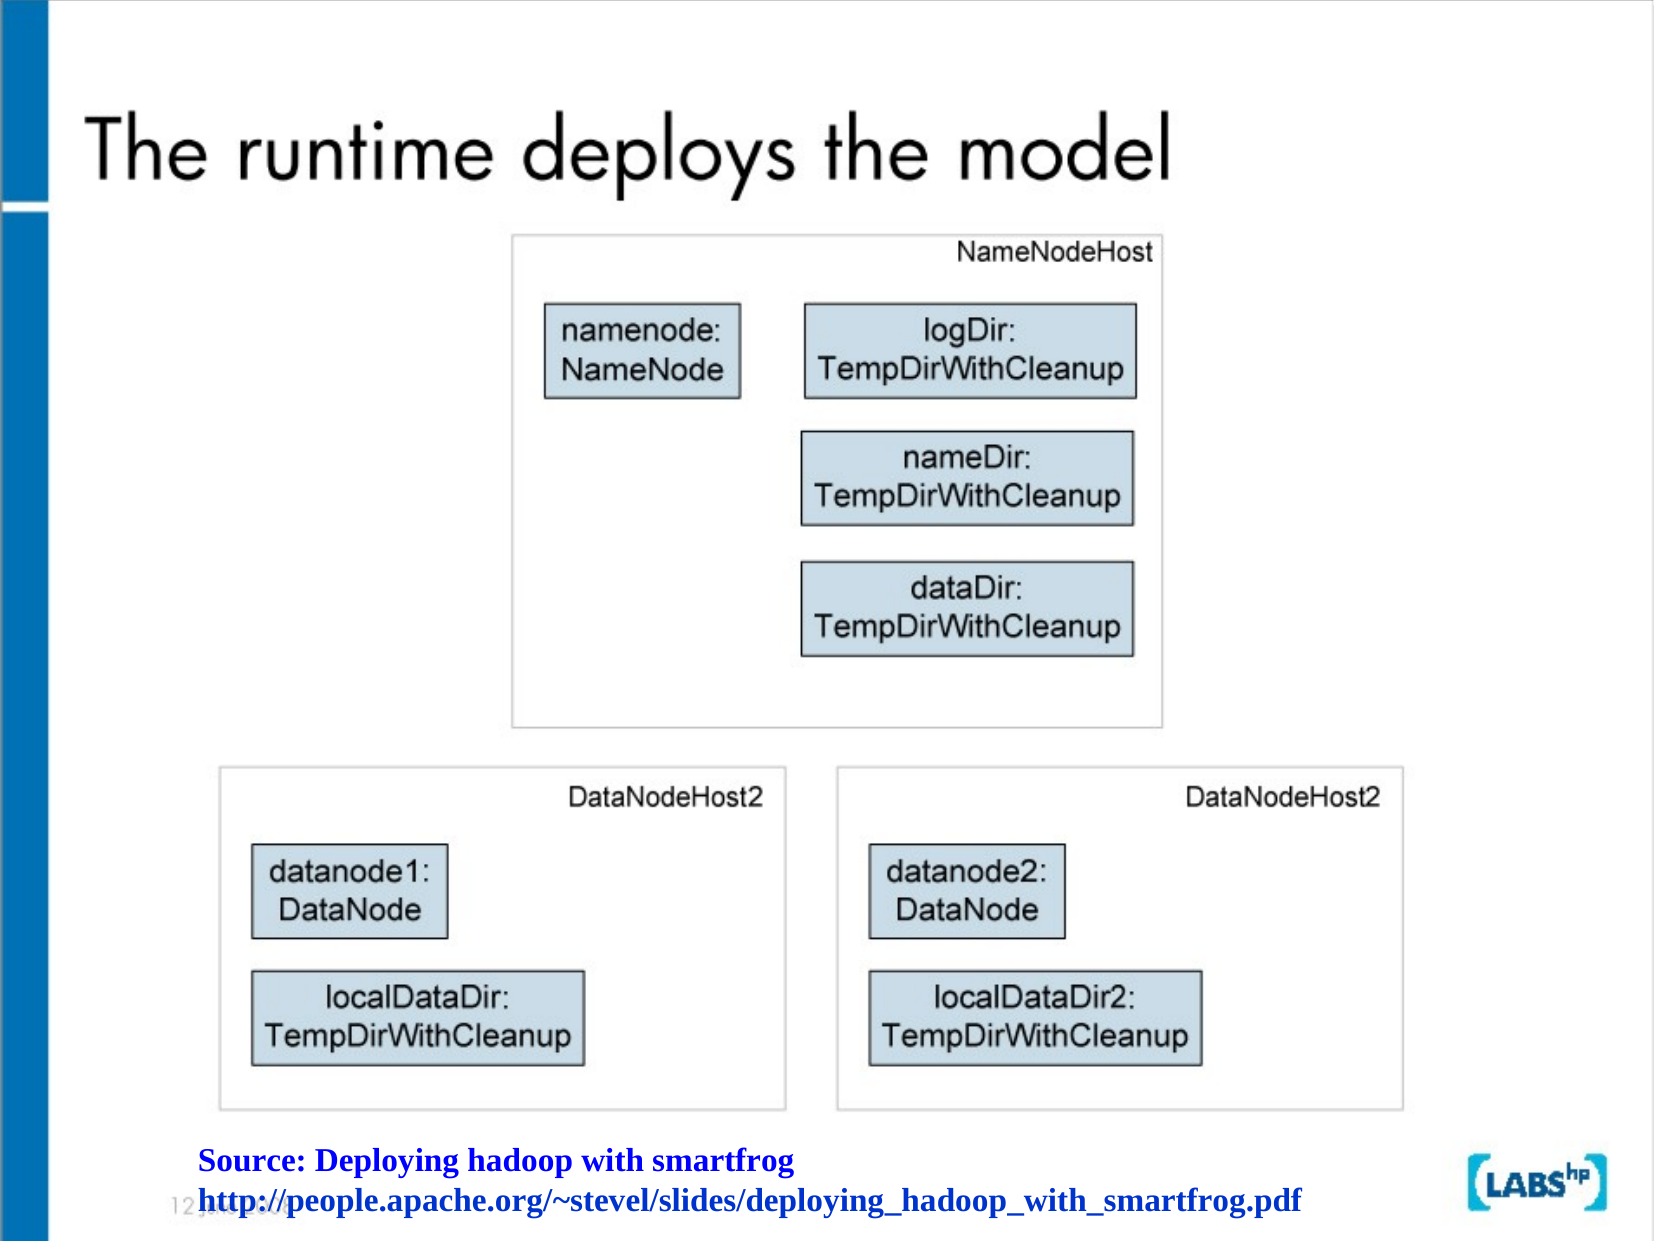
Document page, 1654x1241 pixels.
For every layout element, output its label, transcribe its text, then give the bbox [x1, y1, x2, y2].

picture [0, 0, 1654, 1241]
text_box Source: Deploying hadoop with smartfrog http://people.apache.org/~stevel/slides/deploying_hadoop_with_smartfrog.pdf [183, 1128, 1512, 1220]
